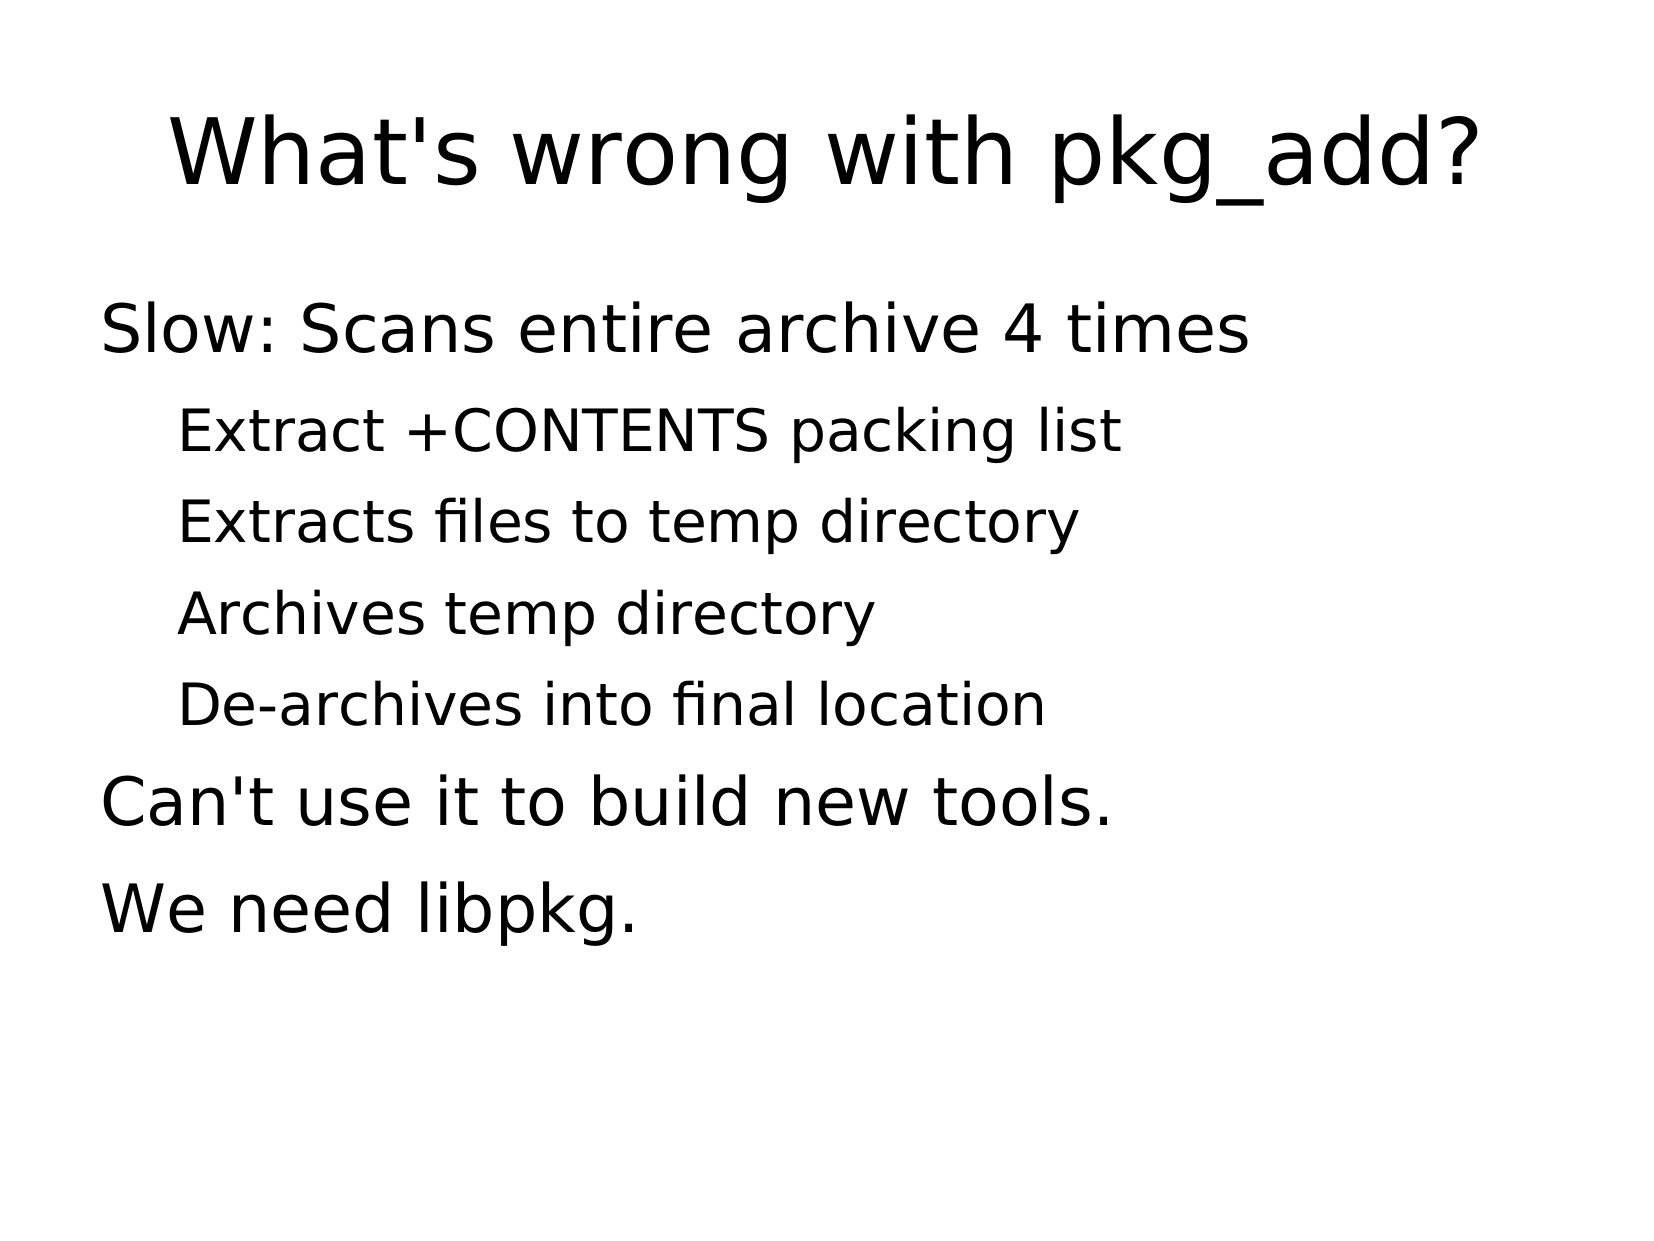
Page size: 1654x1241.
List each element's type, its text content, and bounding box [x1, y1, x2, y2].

title What's wrong with pkg_add? [82, 49, 1571, 257]
list Slow: Scans entire archive 4 times Extract +CONTENTS packing list Extracts files to temp directory Archives temp directory De-archives into final location Can't use it to build new tools. We need libpkg. [82, 290, 1571, 1109]
